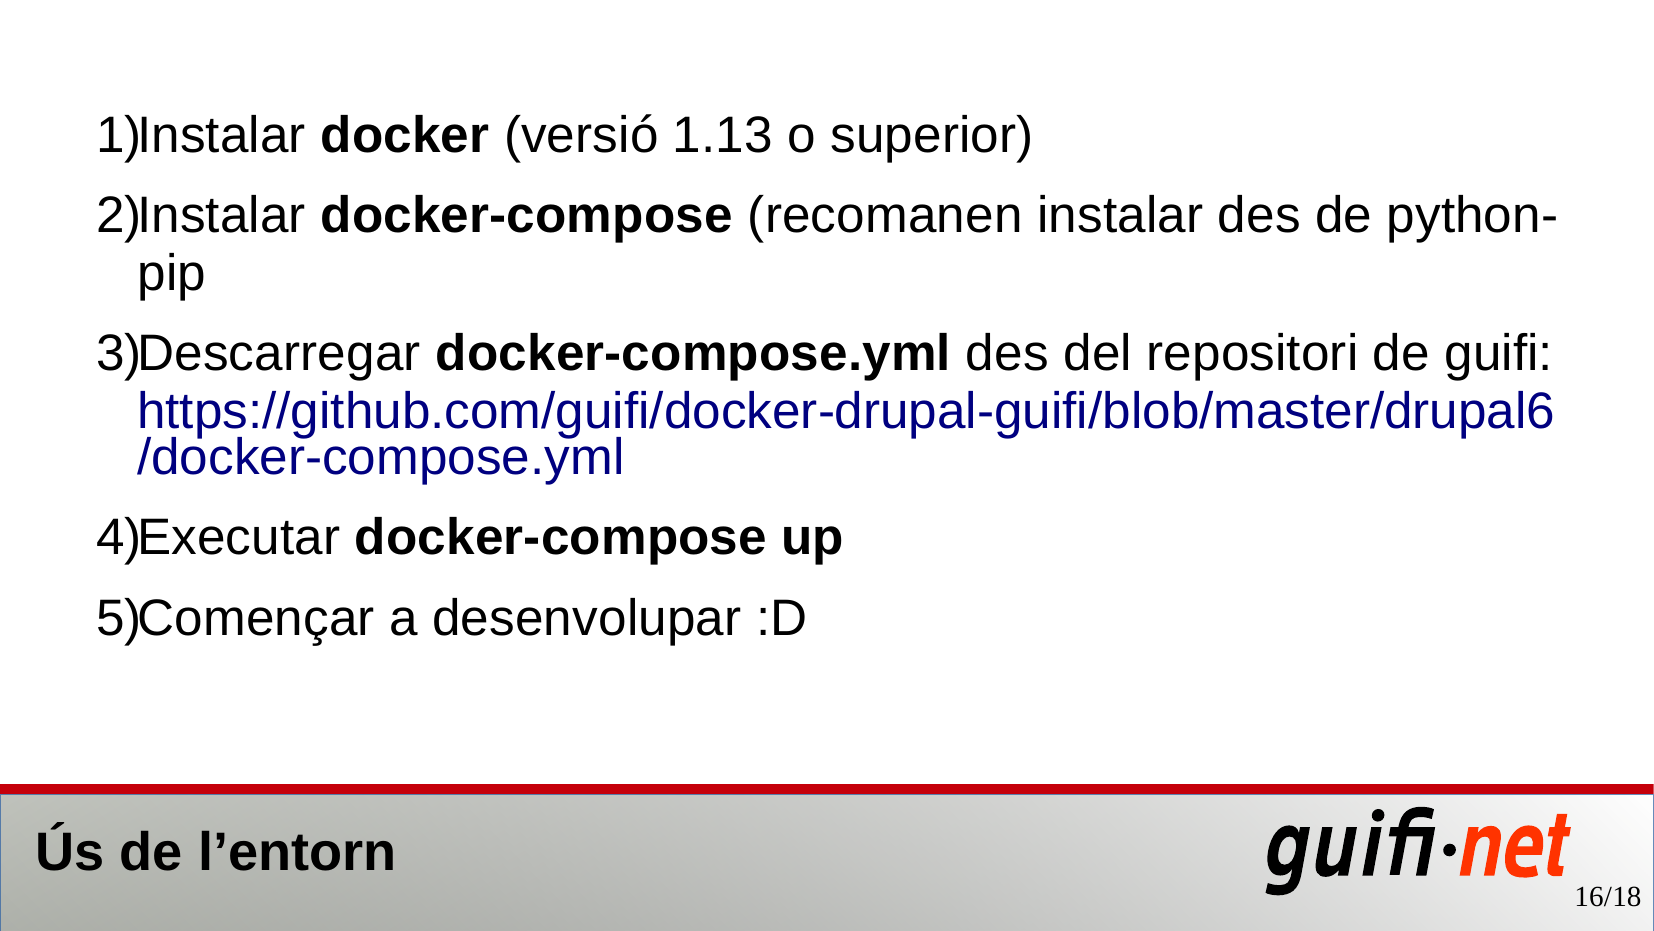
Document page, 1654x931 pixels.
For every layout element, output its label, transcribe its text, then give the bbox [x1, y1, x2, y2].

list Instalar docker (versió 1.13 o superior) Instalar docker-compose (recomanen instalar des de python-pip Descarregar docker-compose.yml des del repositori de guifi:https://github.com/guifi/docker-drupal-guifi/blob/master/drupal6/docker-compose.yml Executar docker-compose up Començar a desenvolupar :D [82, 106, 1571, 646]
title Ús de l’entorn [35, 804, 1182, 898]
